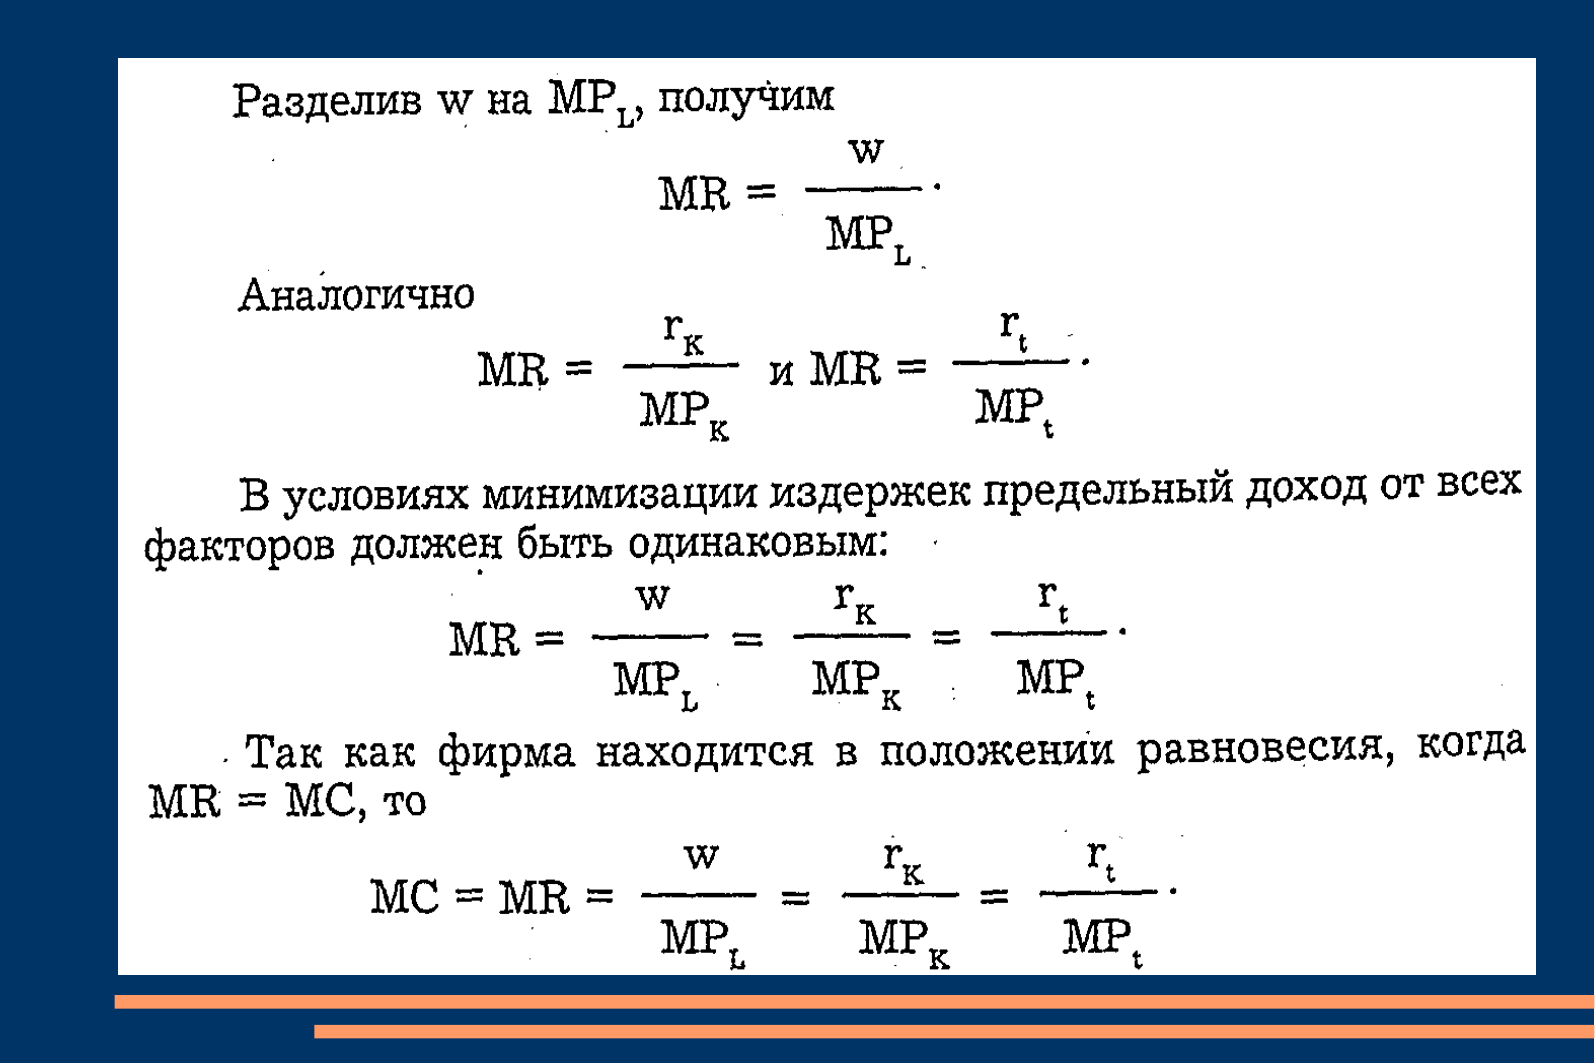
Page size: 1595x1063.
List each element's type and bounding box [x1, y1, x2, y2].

picture [118, 58, 1536, 975]
